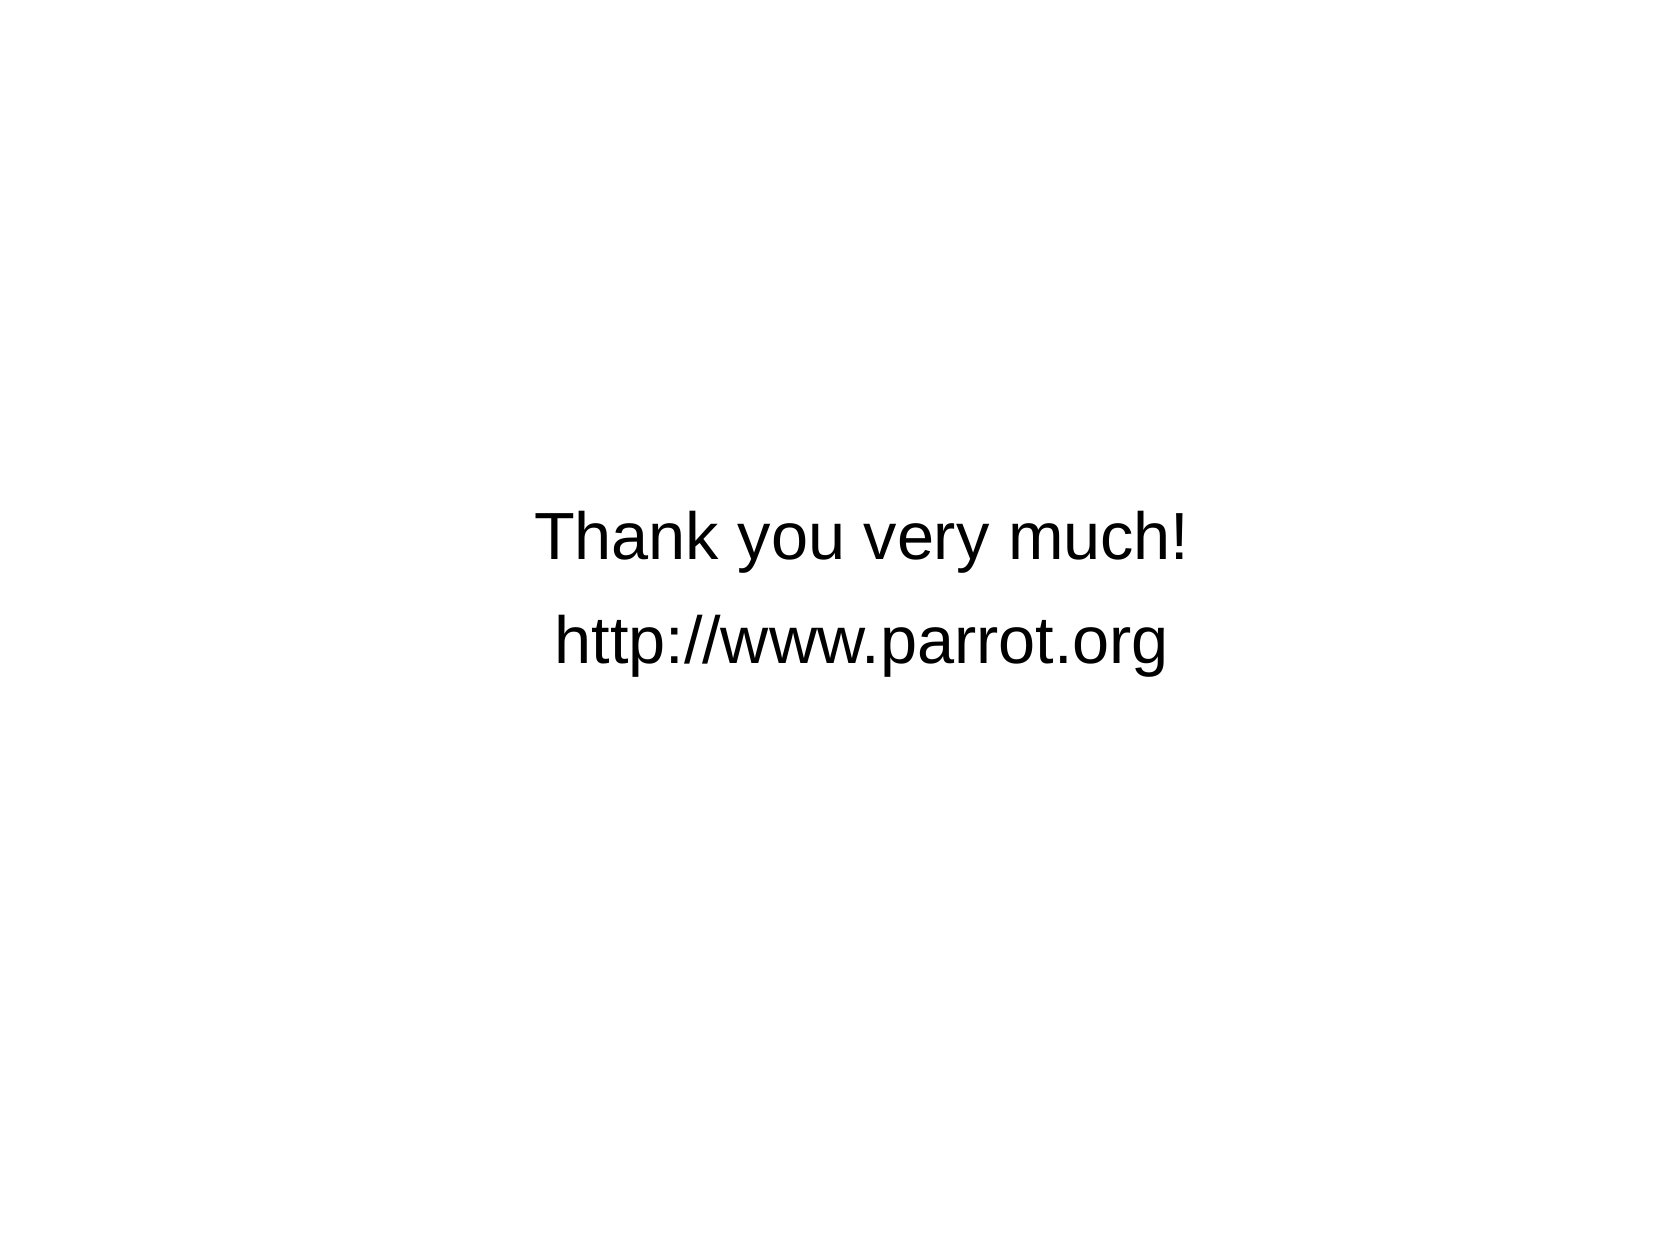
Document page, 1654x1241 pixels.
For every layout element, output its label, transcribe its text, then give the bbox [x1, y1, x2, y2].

list Thank you very much! http://www.parrot.org [82, 290, 1571, 1109]
